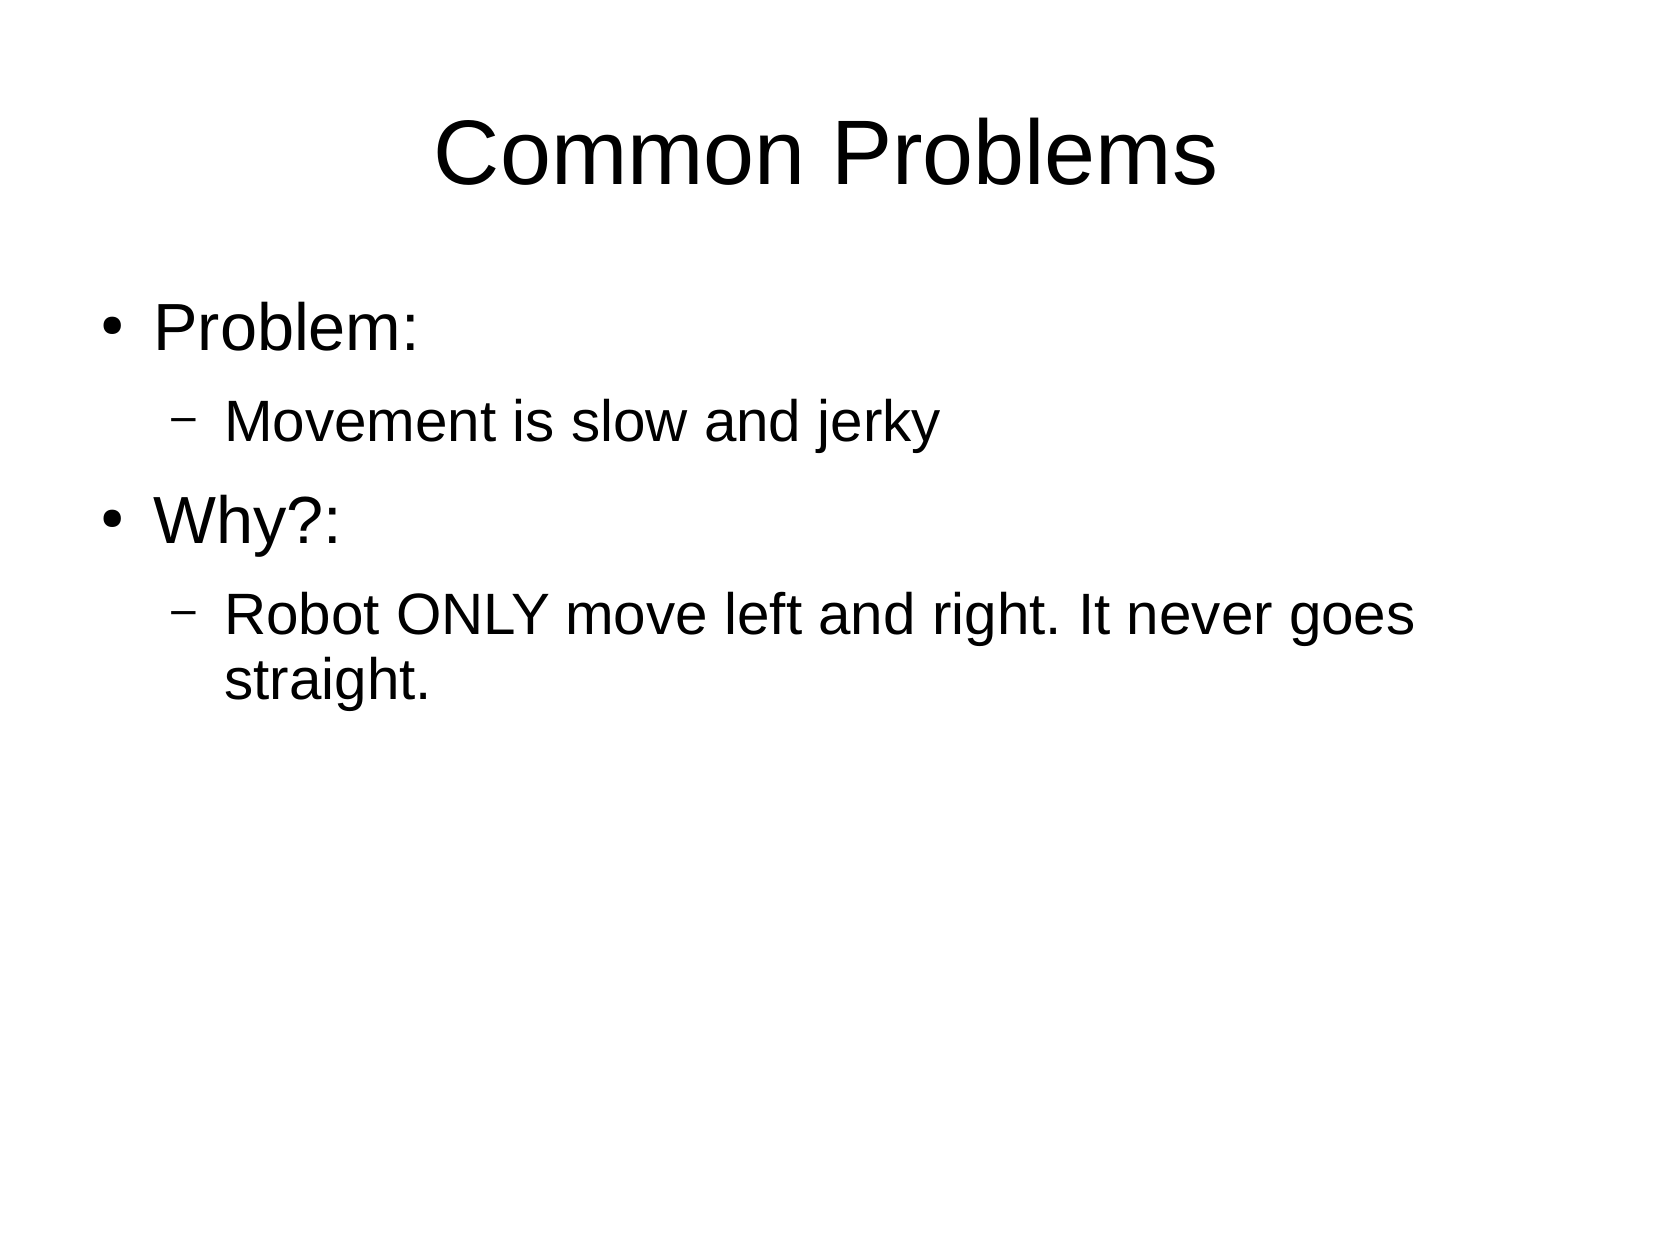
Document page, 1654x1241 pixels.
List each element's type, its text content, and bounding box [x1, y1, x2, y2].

title Common Problems [82, 49, 1571, 257]
list Problem: Movement is slow and jerky Why?: Robot ONLY move left and right. It never goes straight. [82, 290, 1571, 1010]
